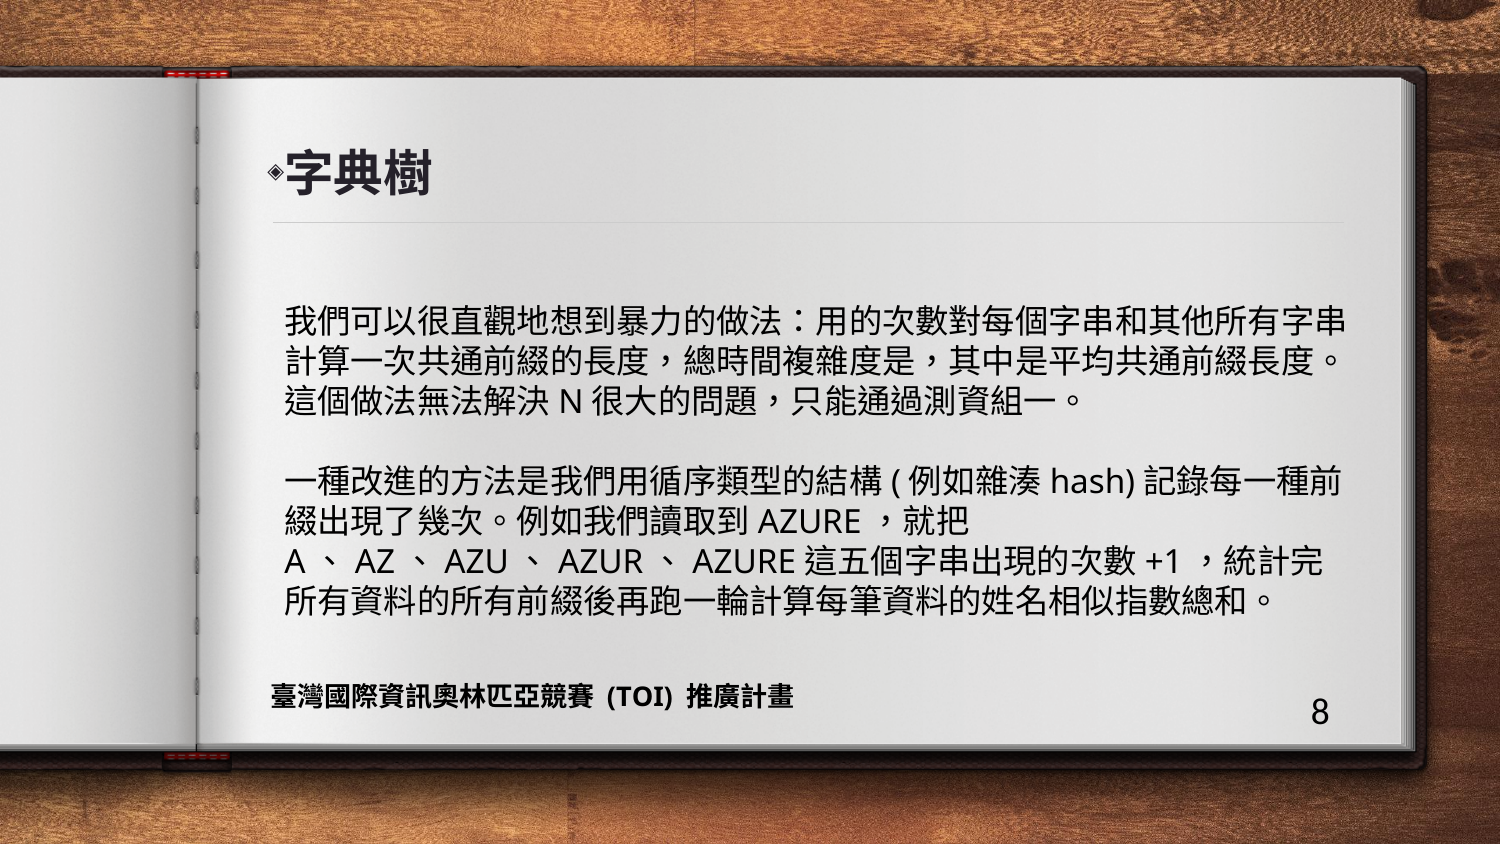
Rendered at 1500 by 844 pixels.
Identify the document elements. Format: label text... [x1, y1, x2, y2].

list 字典樹 [252, 126, 1194, 216]
text_box 我們可以很直觀地想到暴力的做法：用的次數對每個字串和其他所有字串計算一次共通前綴的長度，總時間複雜度是，其中是平均共通前綴長度。這個做法無法解決N很大的問題，只能通過測資組一。 一種改進的方法是我們用循序類型的結構(例如雜湊hash)記錄每一種前綴出現了幾次。例如我們讀取到AZURE，就把A、AZ、AZU、AZUR、AZURE這五個字串出現的次數+1，統計完所有資料的所有前綴後再跑一輪計算每筆資料的姓名相似指數總和。 [269, 293, 1367, 632]
text_box [1295, 672, 1386, 737]
